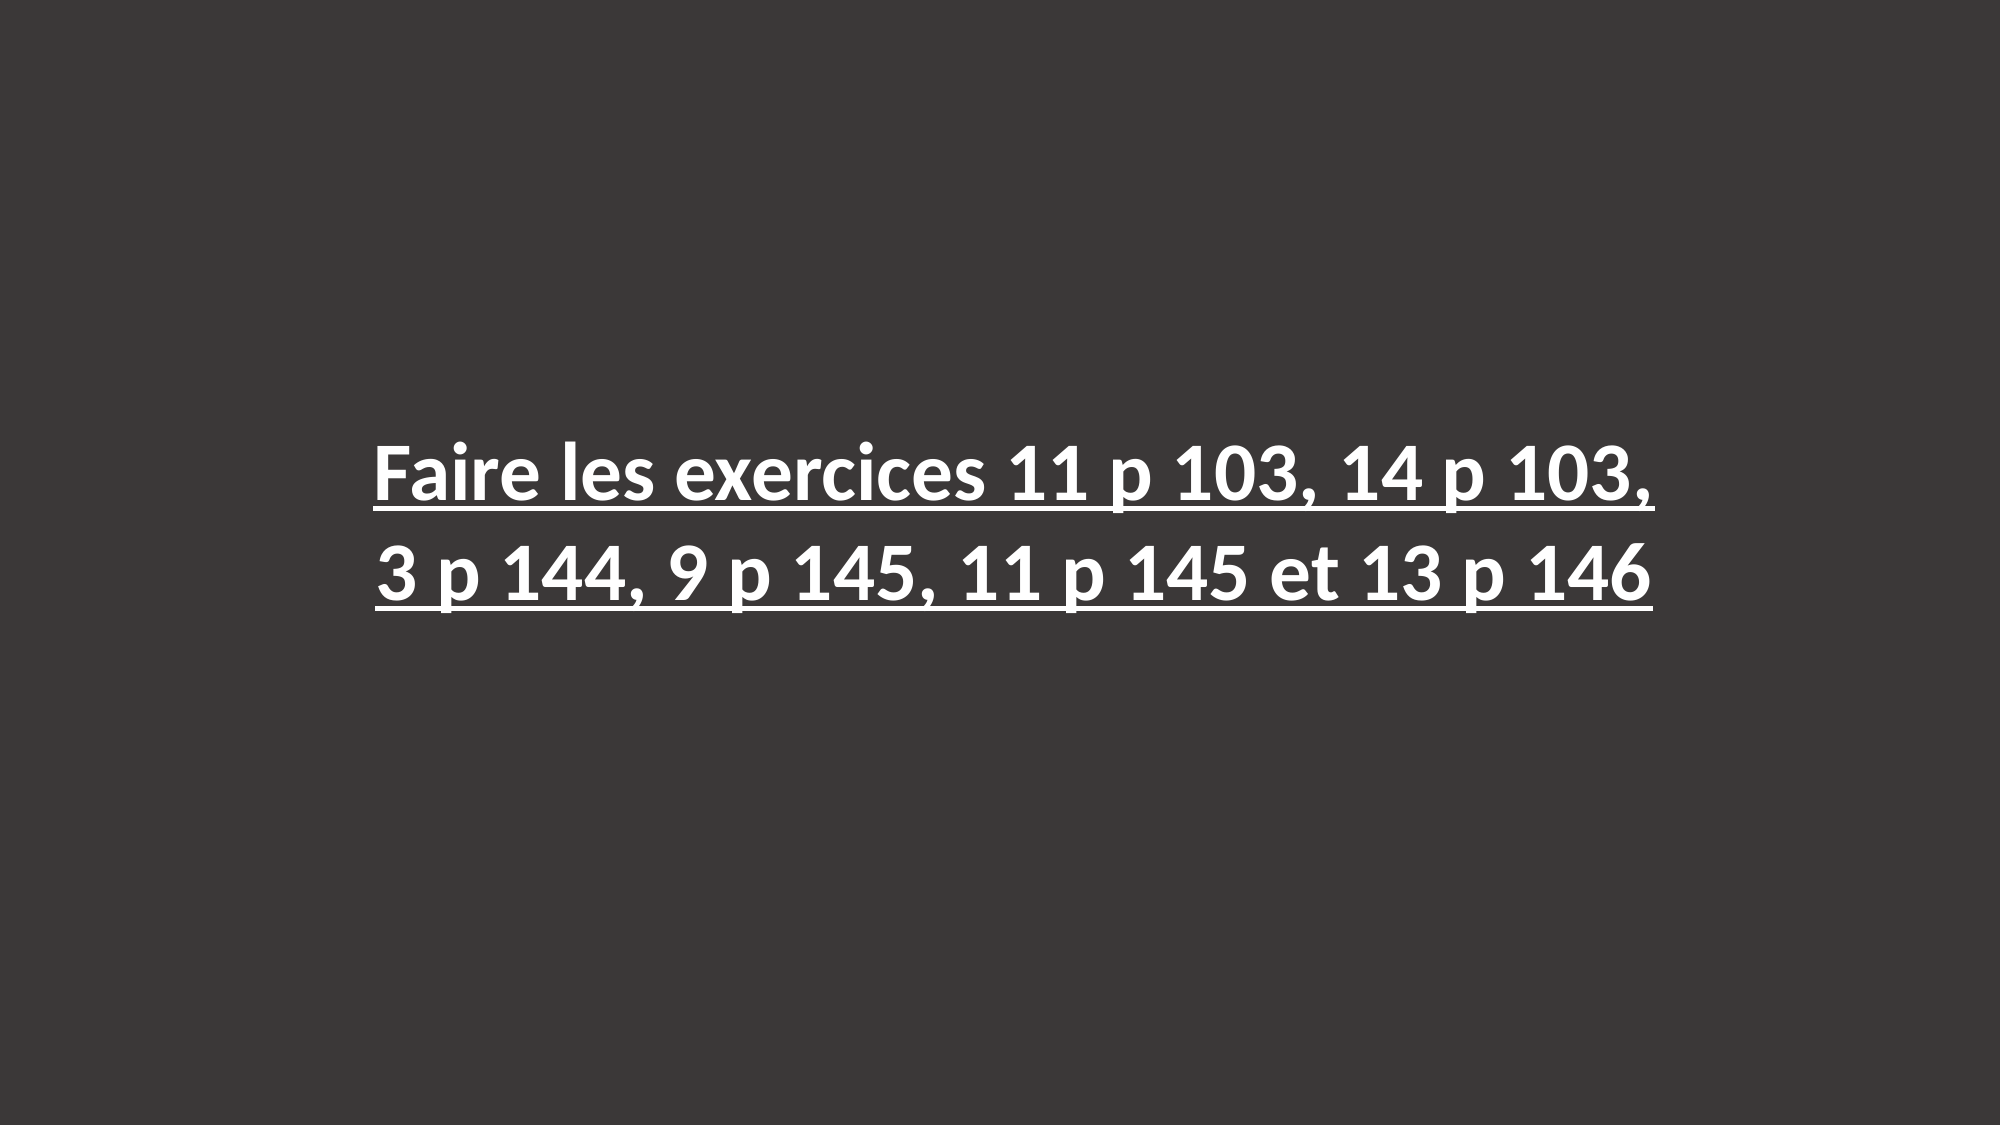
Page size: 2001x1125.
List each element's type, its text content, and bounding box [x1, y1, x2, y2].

text_box Faire les exercices 11 p 103, 14 p 103, 3 p 144, 9 p 145, 11 p 145 et 13 p 146 [352, 409, 1676, 627]
